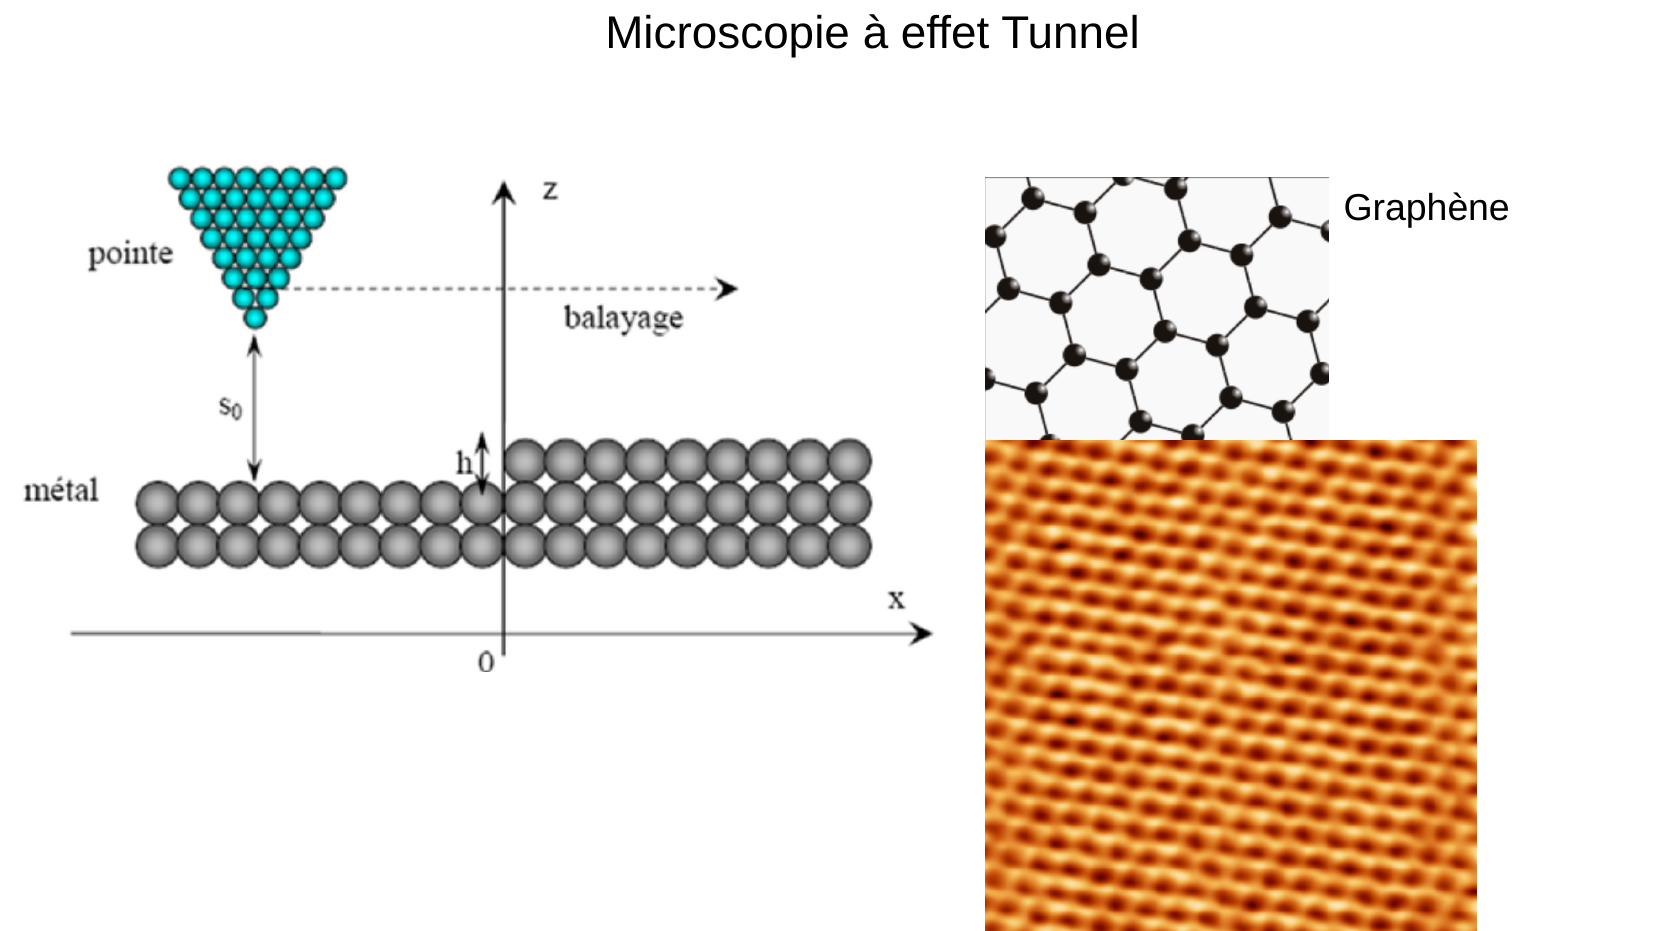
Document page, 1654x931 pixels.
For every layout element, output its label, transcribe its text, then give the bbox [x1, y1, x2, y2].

text_box Graphène [1328, 179, 1595, 237]
picture [20, 147, 945, 681]
picture [985, 177, 1477, 931]
text_box Microscopie à effet Tunnel [590, 0, 1182, 141]
